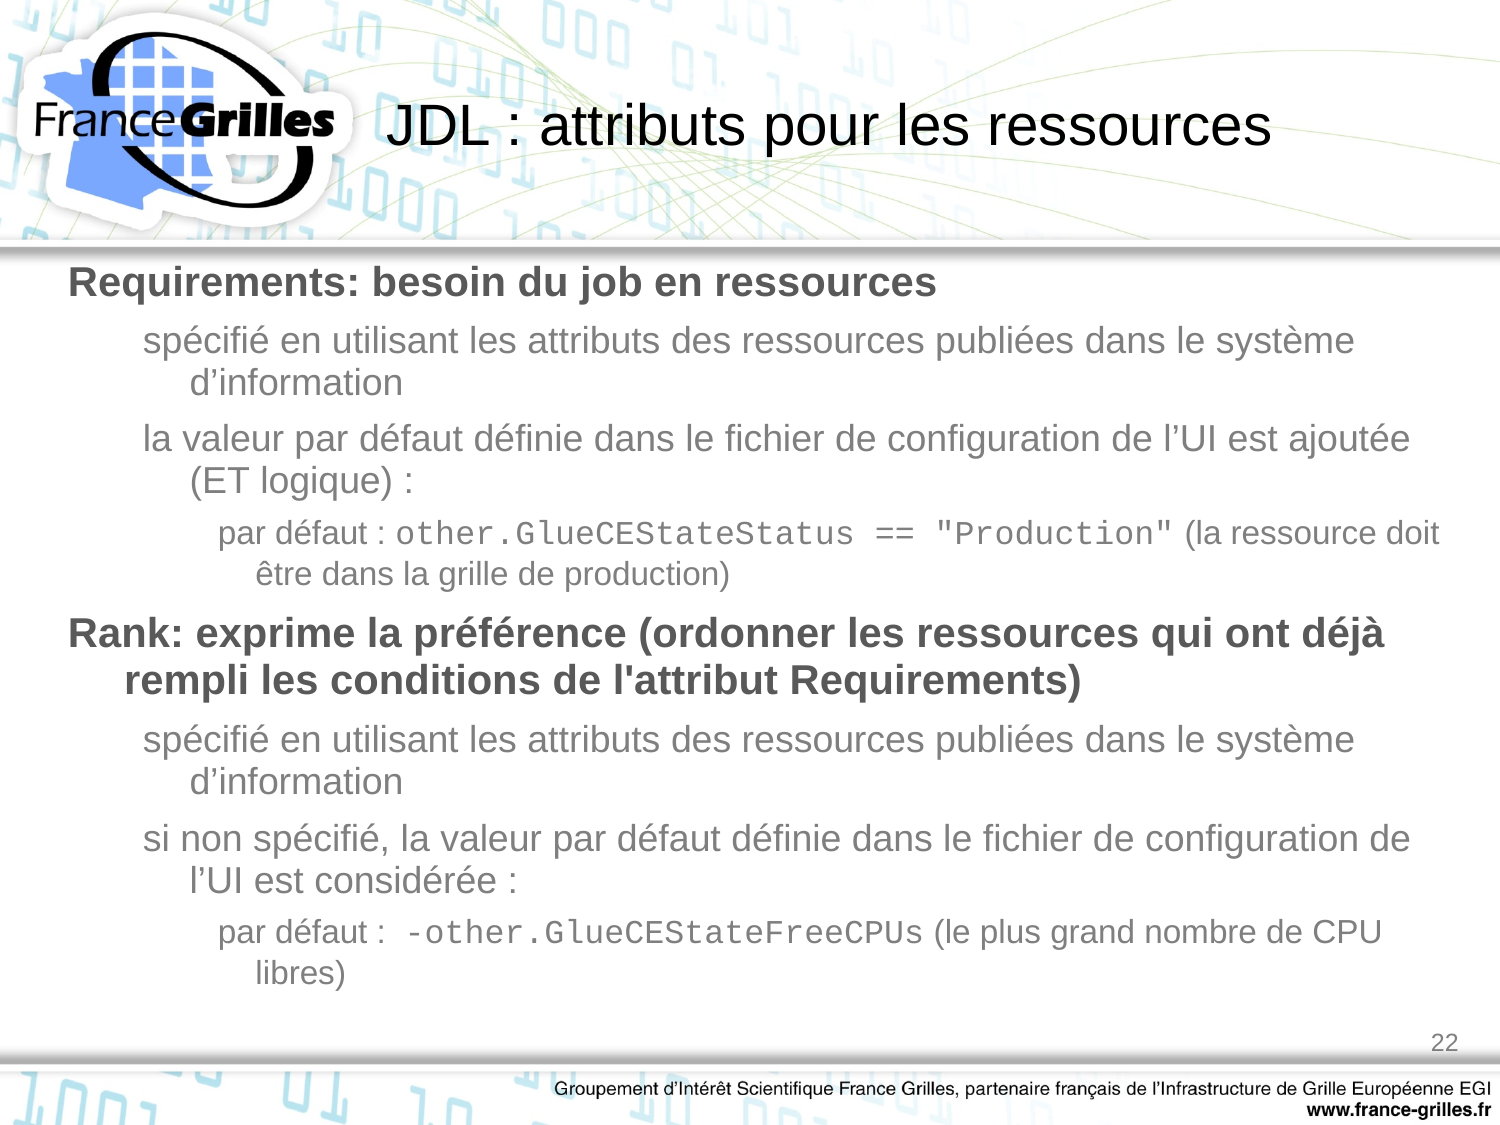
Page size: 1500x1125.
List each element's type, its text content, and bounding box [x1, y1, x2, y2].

title JDL : attributs pour les ressources [372, 7, 1459, 244]
picture [0, 0, 1500, 1125]
list Requirements: besoin du job en ressources spécifié en utilisant les attributs des ressources publiées dans le système d’information la valeur par défaut définie dans le fichier de configuration de l’UI est ajoutée (ET logique) : par défaut : other.GlueCEStateStatus == "Production" (la ressource doit être dans la grille de production)‏ Rank: exprime la préférence (ordonner les ressources qui ont déjà rempli les conditions de l'attribut Requirements)‏ spécifié en utilisant les attributs des ressources publiées dans le système d’information si non spécifié, la valeur par défaut définie dans le fichier de configuration de l’UI est considérée : par défaut : -other.GlueCEStateFreeCPUs (le plus grand nombre de CPU libres)‏ [53, 250, 1459, 1066]
